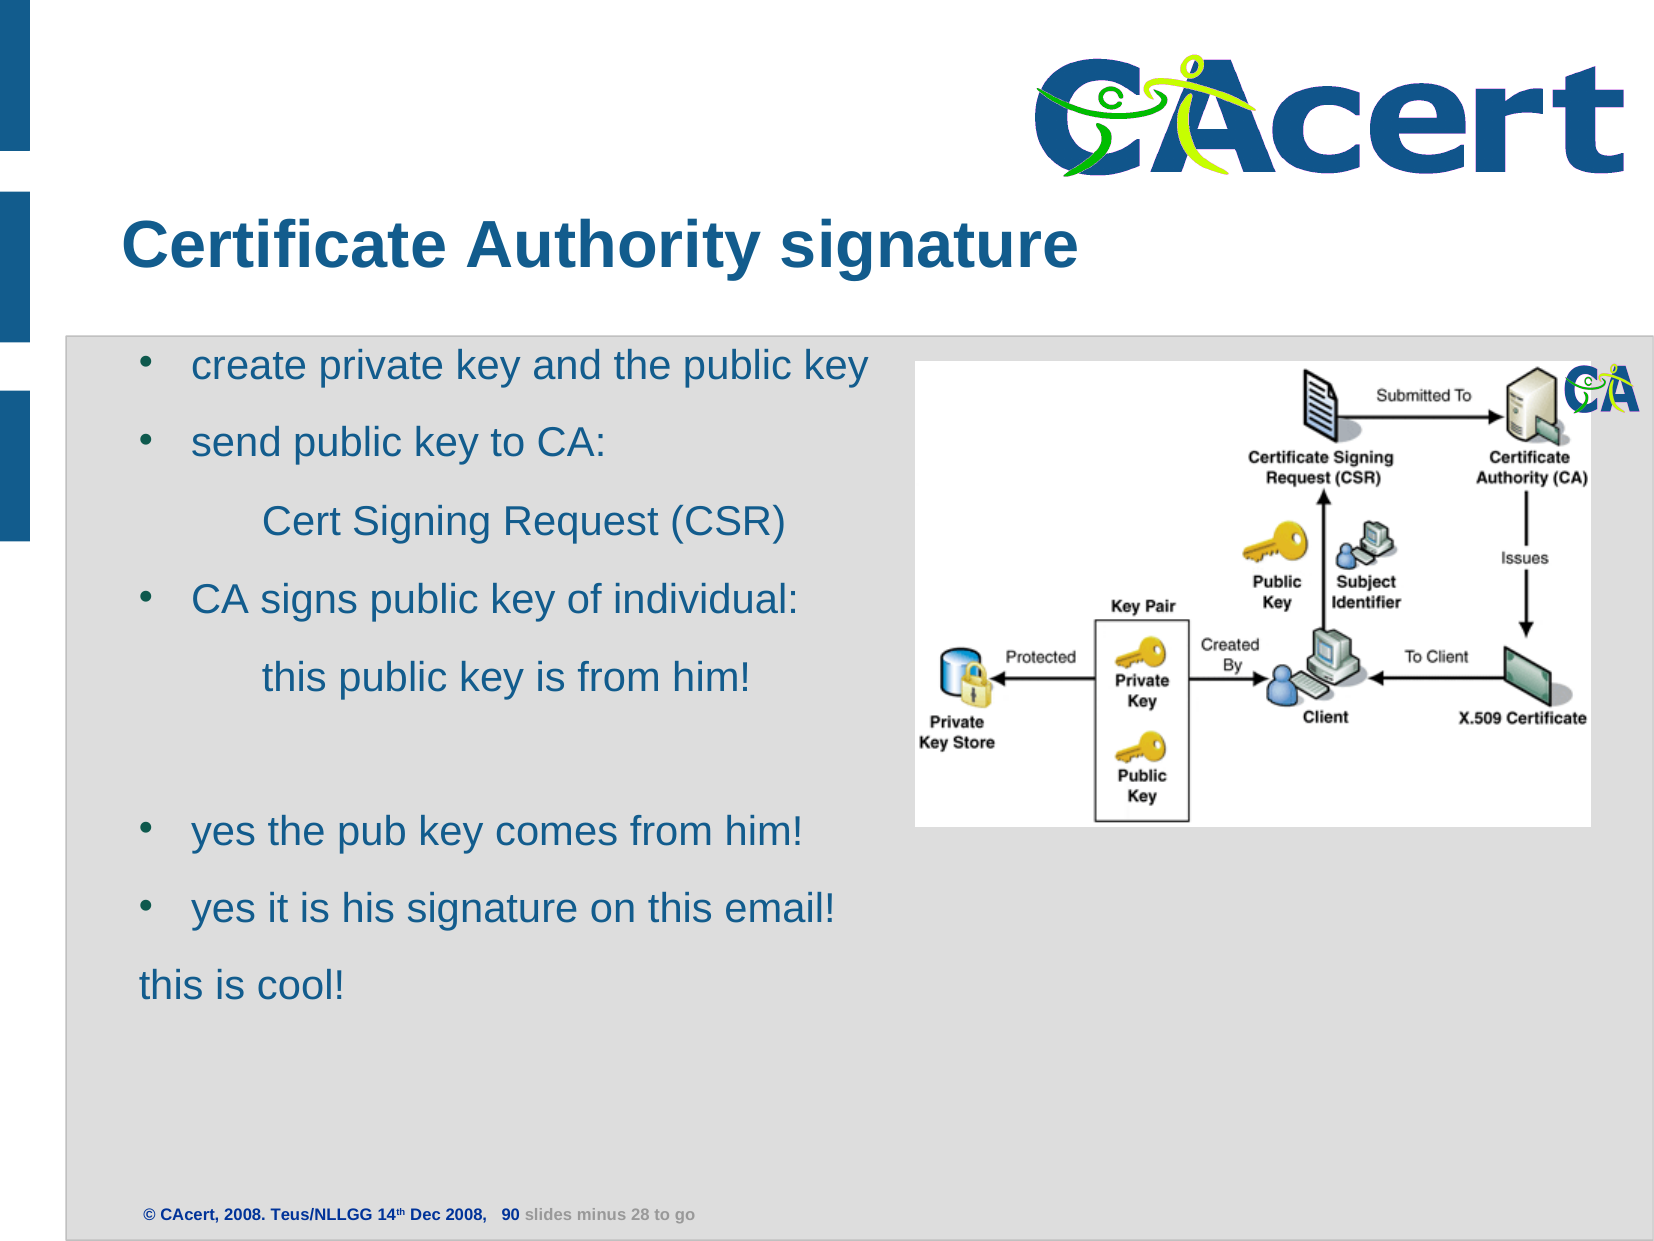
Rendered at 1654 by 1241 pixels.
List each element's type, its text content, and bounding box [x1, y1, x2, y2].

picture [915, 361, 1640, 827]
list create private key and the public key send public key to CA: Cert Signing Request (CSR)‏ CA signs public key of individual: this public key is from him! yes the pub key comes from him! yes it is his signature on this email! this is cool! [121, 344, 1595, 1238]
title Certificate Authority signature [121, 177, 1533, 316]
picture [1033, 53, 1625, 178]
